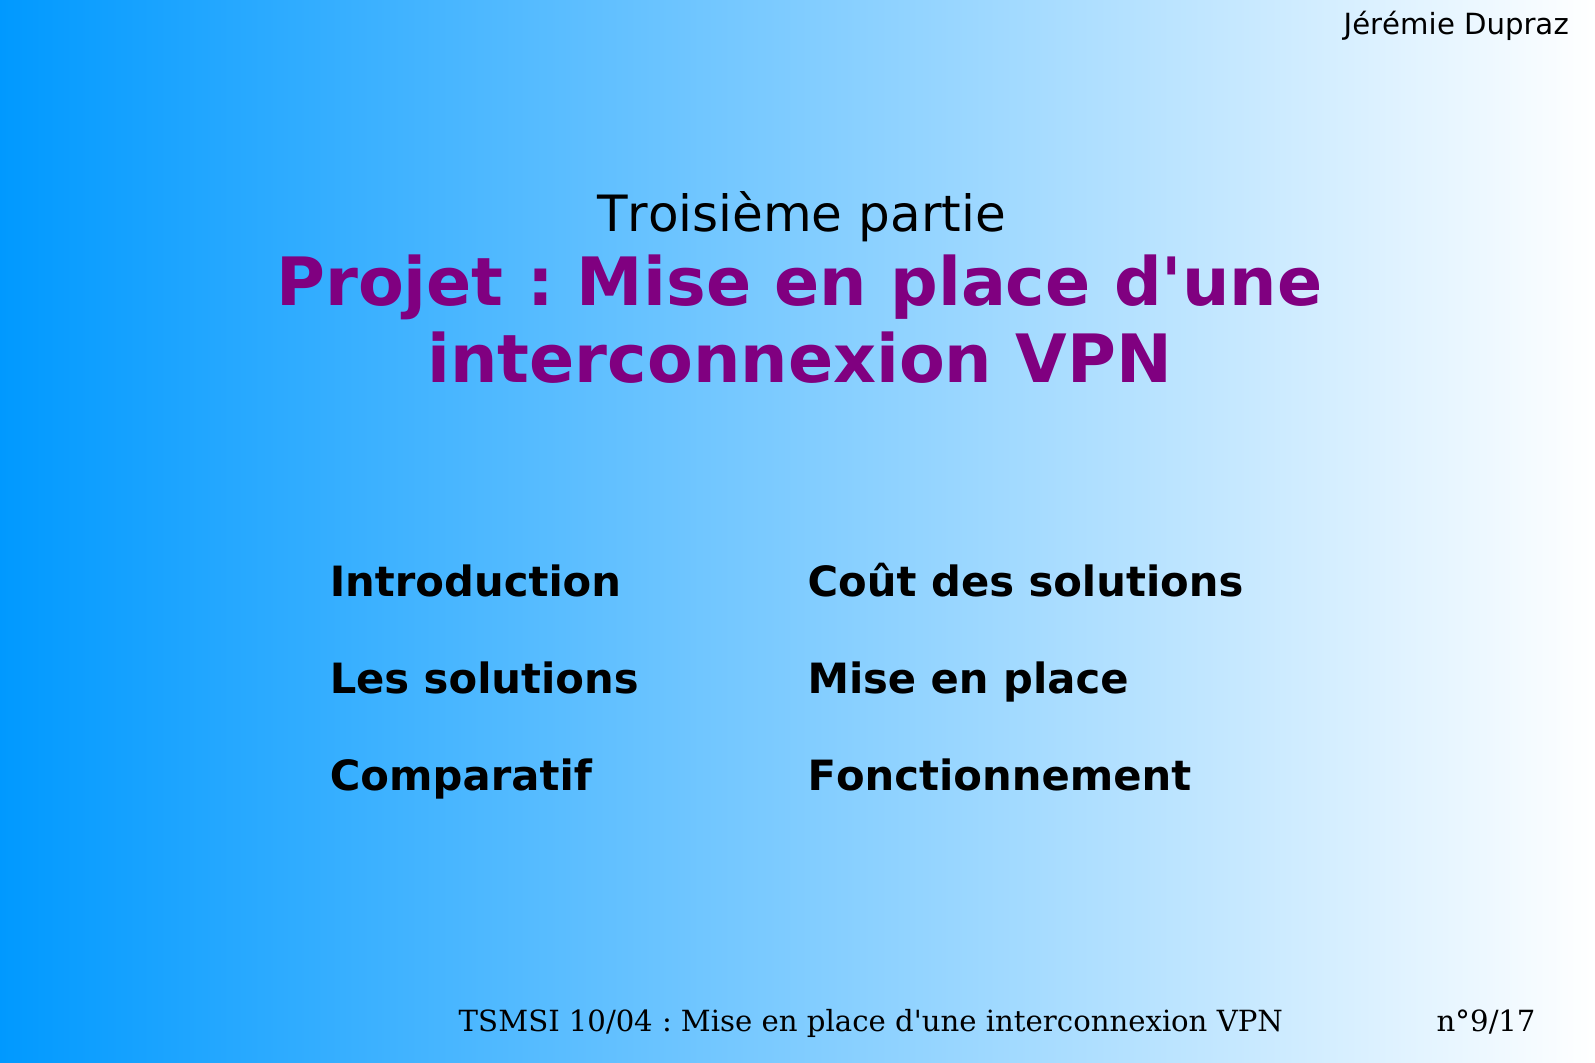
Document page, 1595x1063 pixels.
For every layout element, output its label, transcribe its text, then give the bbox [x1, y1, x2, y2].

text_box Troisième partie [582, 177, 1013, 235]
text_box Projet : Mise en place d'une interconnexion VPN [261, 235, 1338, 406]
text_box Coût des solutions Mise en place Fonctionnement [792, 501, 1280, 760]
text_box Introduction Les solutions Comparatif [315, 501, 675, 760]
